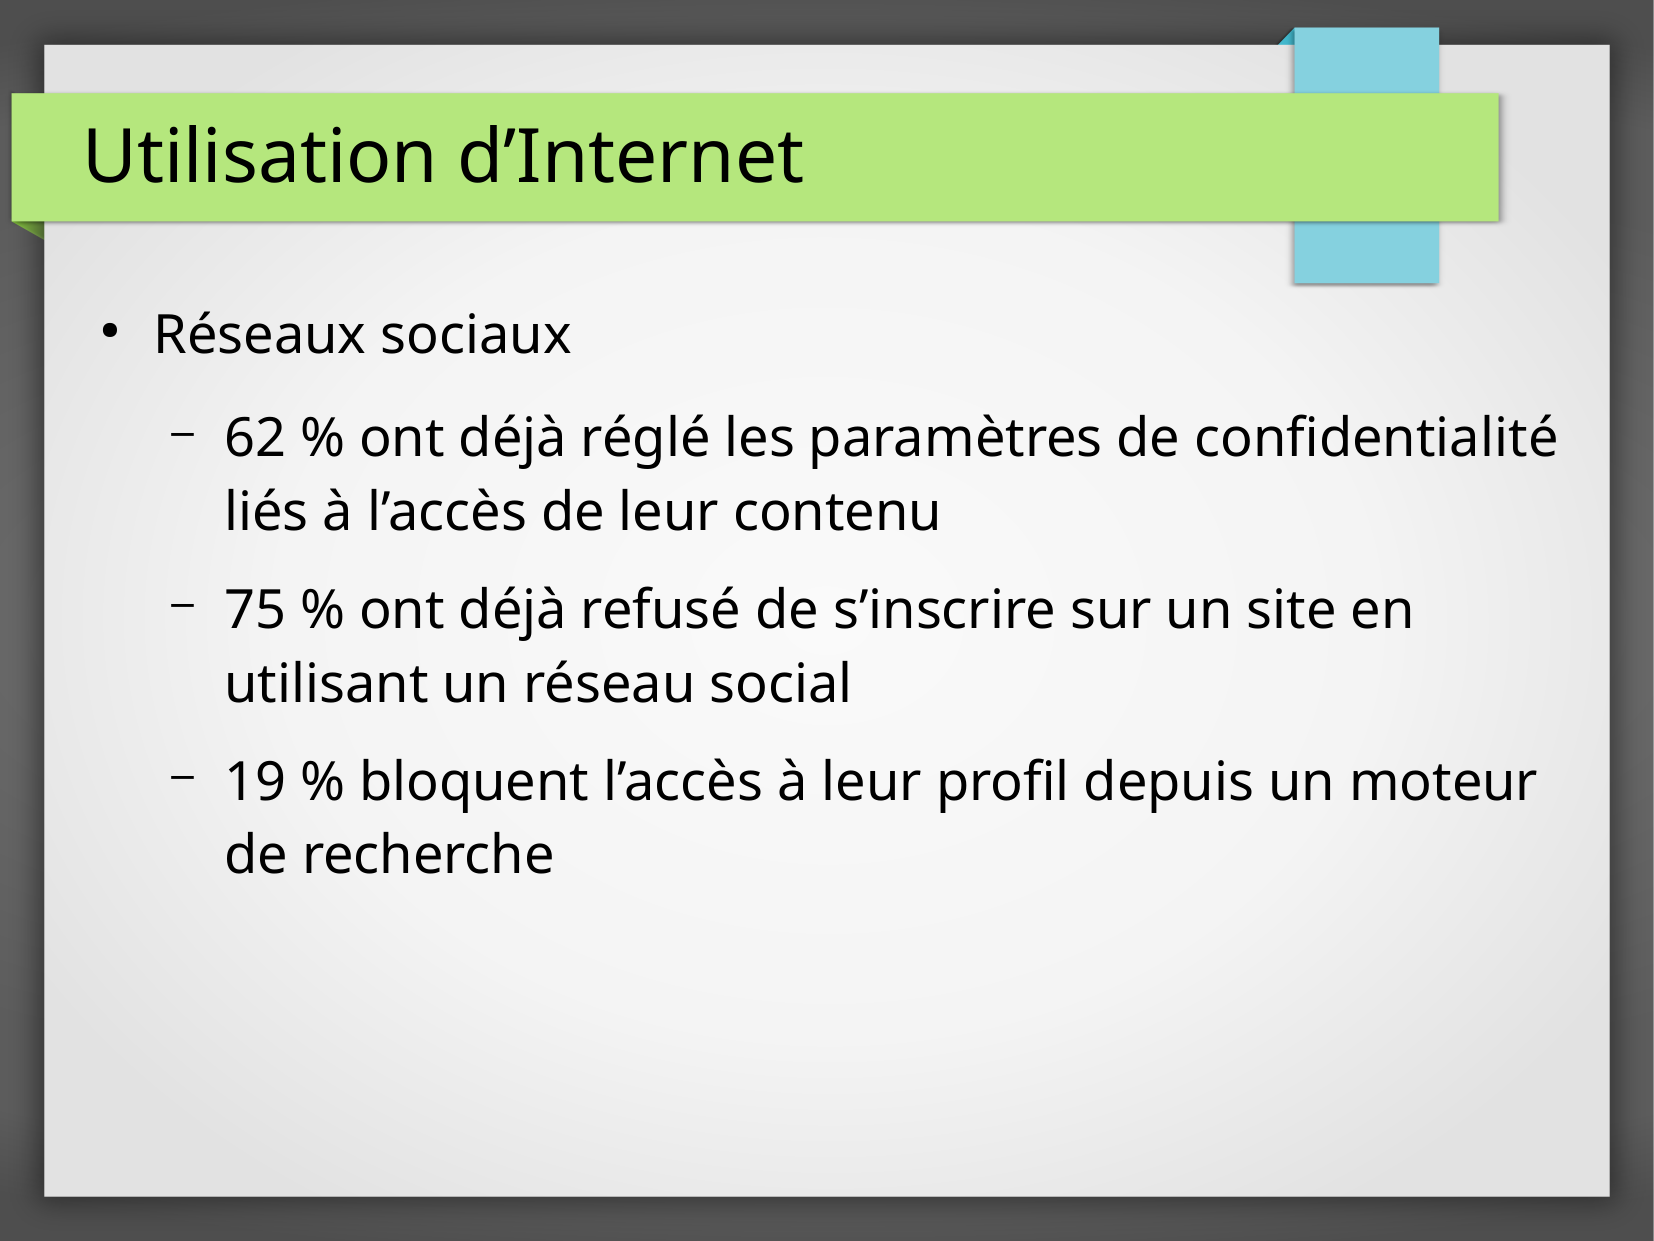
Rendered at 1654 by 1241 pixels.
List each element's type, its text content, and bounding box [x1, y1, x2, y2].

list Réseaux sociaux 62 % ont déjà réglé les paramètres de confidentialité liés à l’accès de leur contenu 75 % ont déjà refusé de s’inscrire sur un site en utilisant un réseau social 19 % bloquent l’accès à leur profil depuis un moteur de recherche [82, 295, 1571, 1015]
picture [0, 0, 1654, 1241]
title Utilisation d’Internet [82, 94, 1264, 213]
